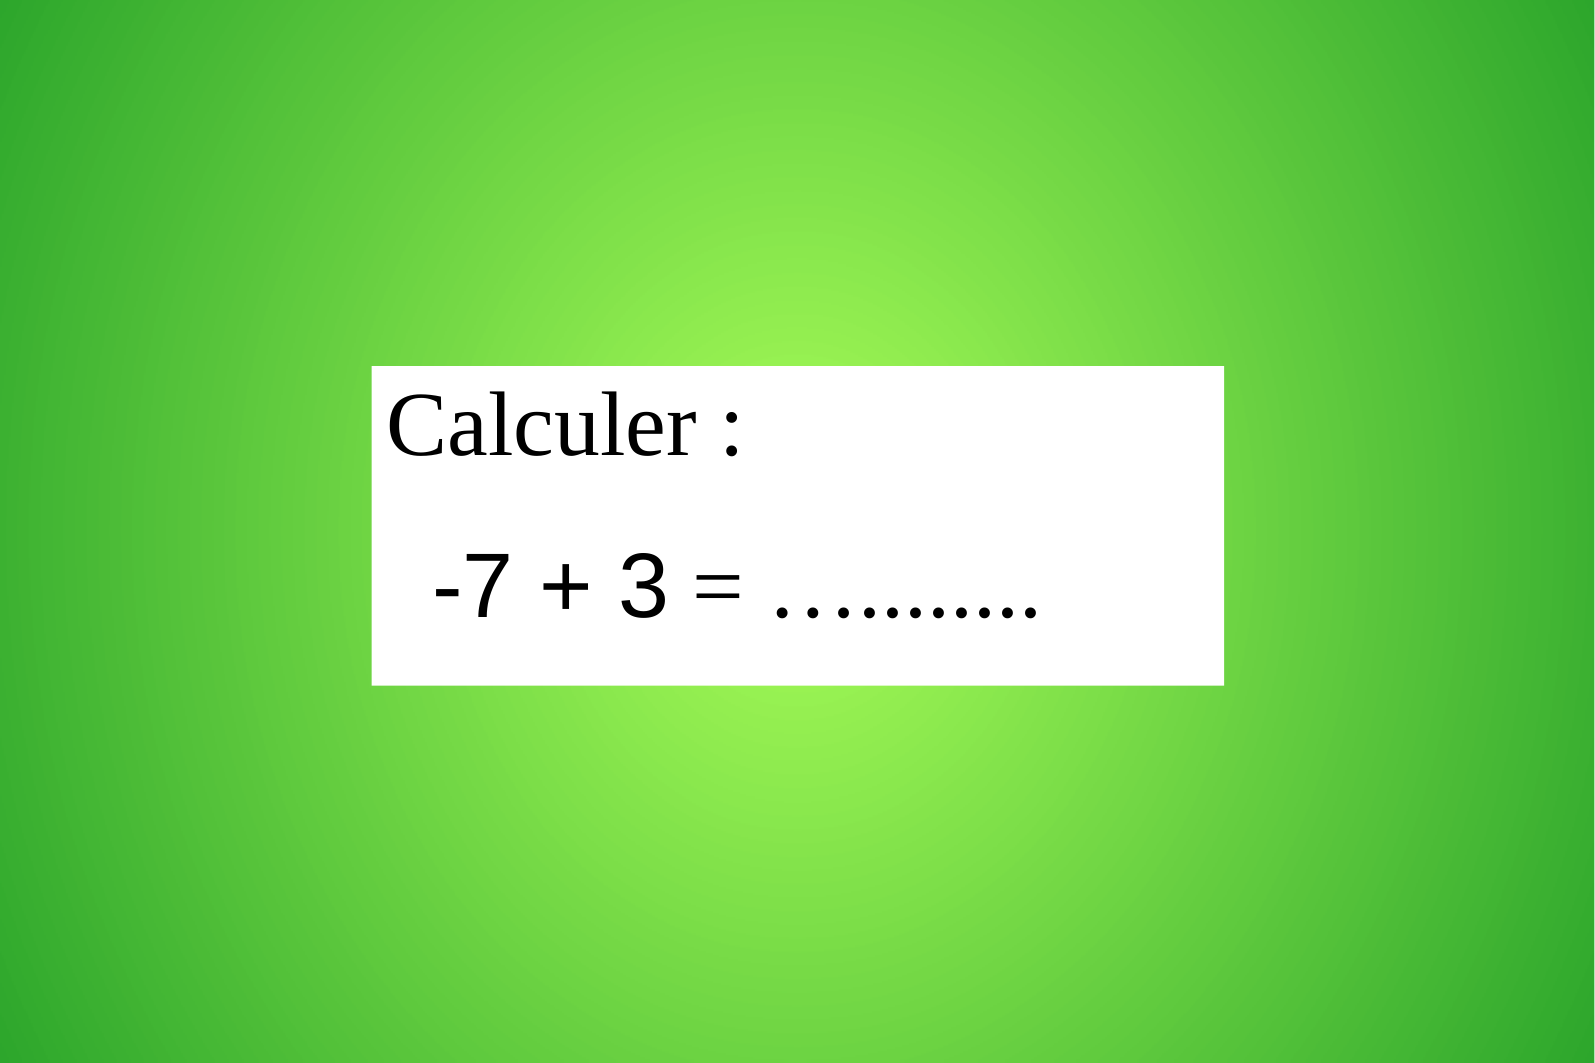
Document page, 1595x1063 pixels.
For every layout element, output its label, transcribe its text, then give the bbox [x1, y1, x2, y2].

picture [0, 0, 1595, 1063]
text_box Calculer : -7 + 3 = …........ [371, 366, 1225, 686]
